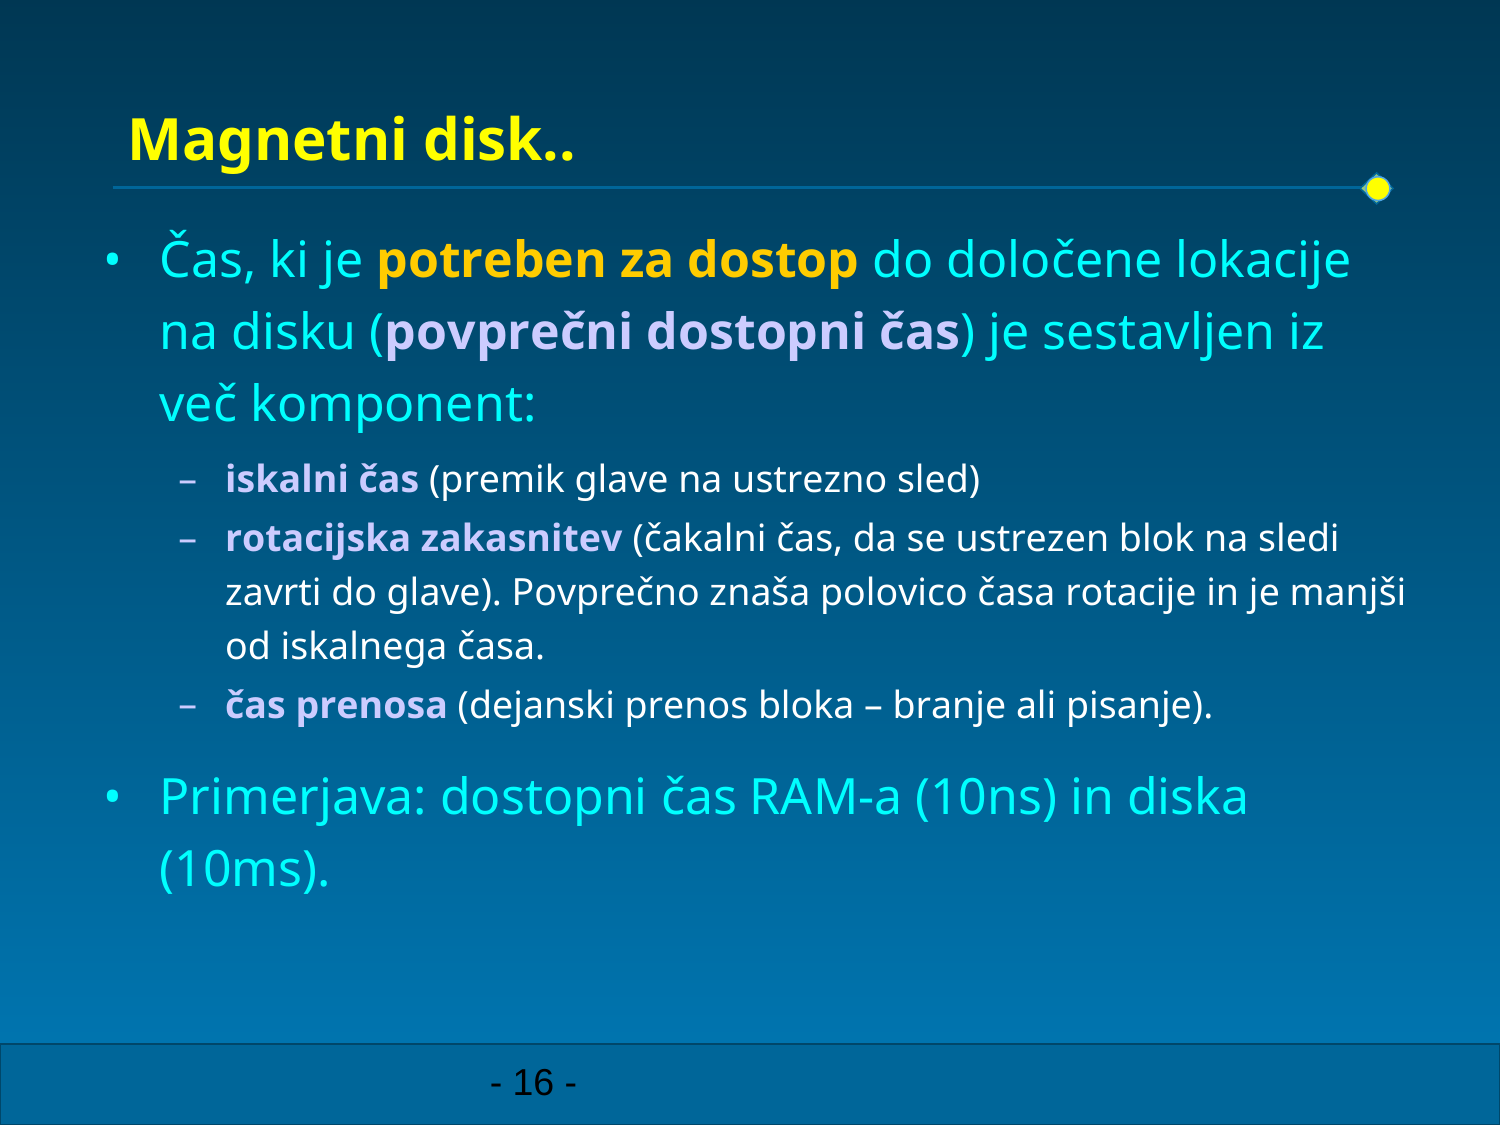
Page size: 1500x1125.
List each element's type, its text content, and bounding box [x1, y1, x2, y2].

list Čas, ki je potreben za dostop do določene lokacije na disku (povprečni dostopni čas) je sestavljen iz več komponent: iskalni čas (premik glave na ustrezno sled) rotacijska zakasnitev (čakalni čas, da se ustrezen blok na sledi zavrti do glave). Povprečno znaša polovico časa rotacije in je manjši od iskalnega časa. čas prenosa (dejanski prenos bloka – branje ali pisanje). Primerjava: dostopni čas RAM-a (10ns) in diska (10ms). [88, 208, 1424, 993]
title Magnetni disk.. [112, 94, 1388, 181]
